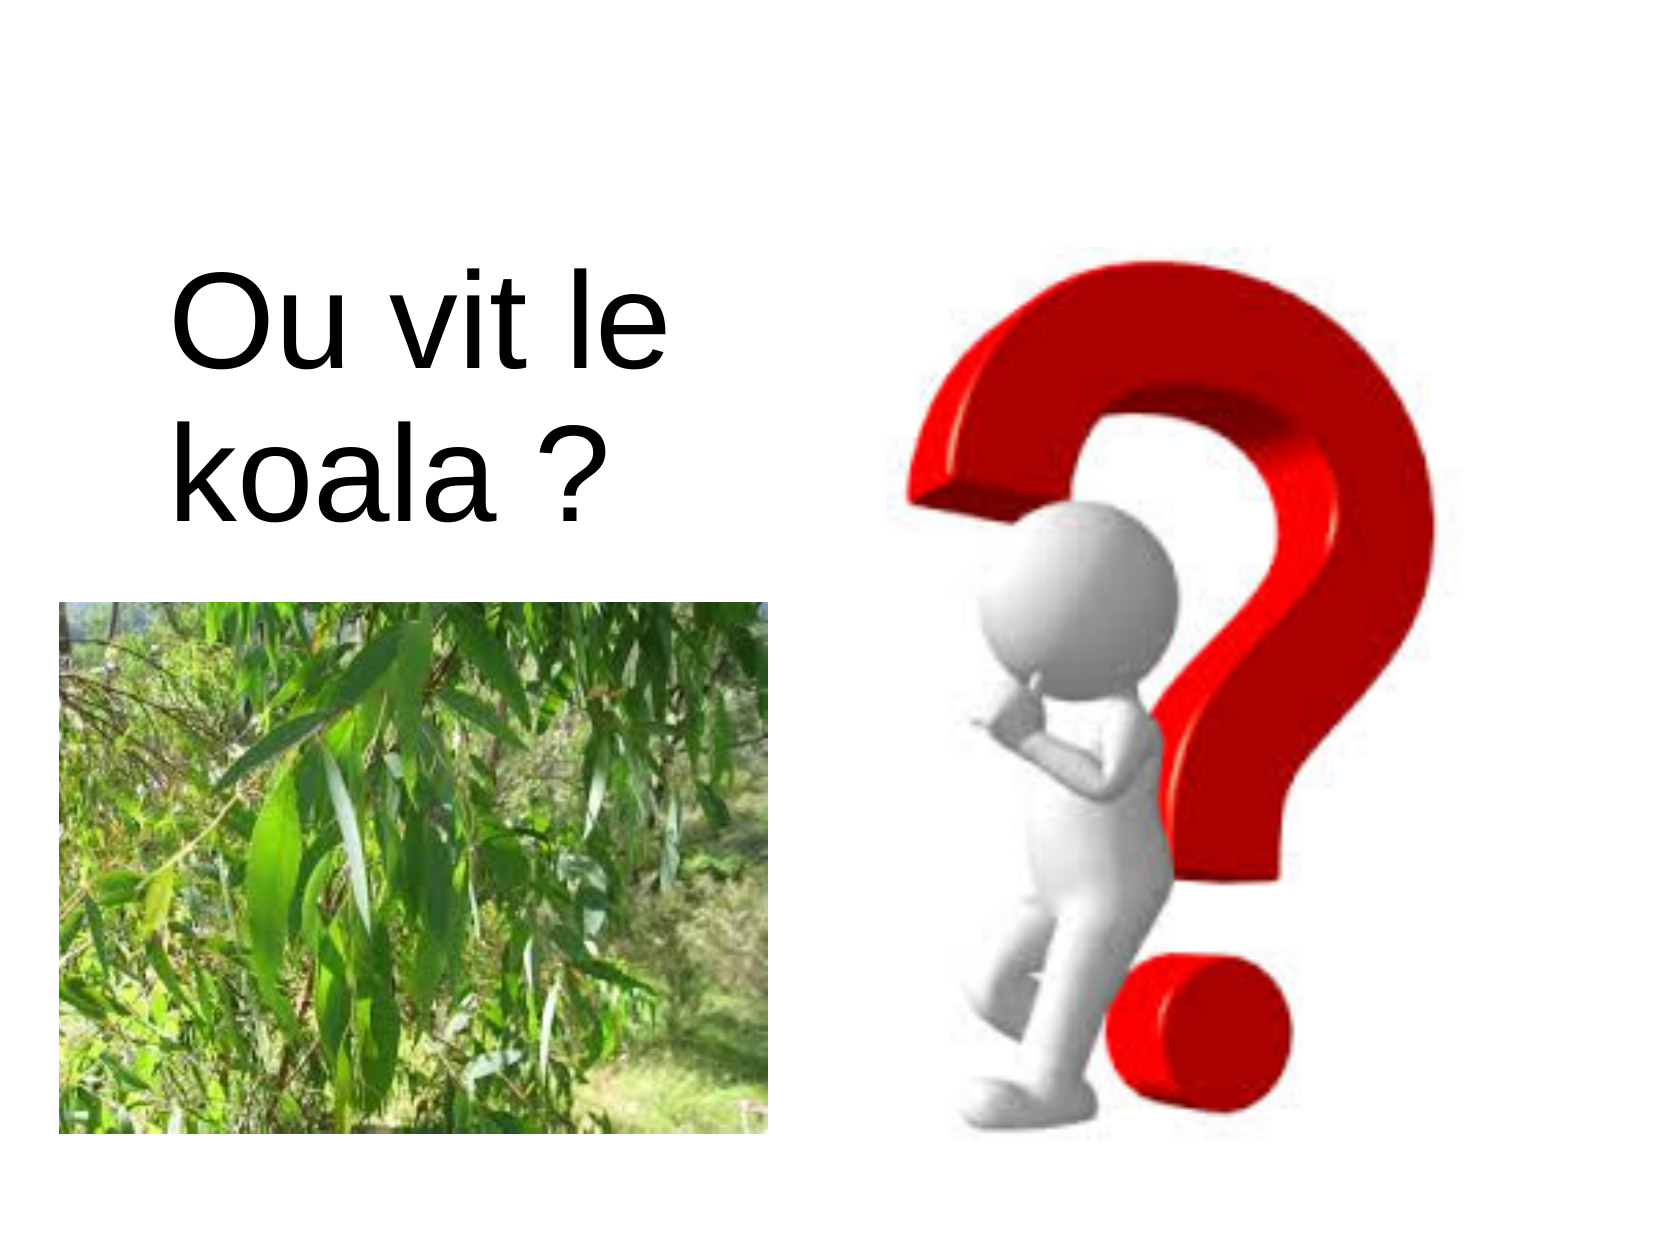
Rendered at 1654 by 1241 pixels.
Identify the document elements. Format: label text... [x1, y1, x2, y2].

picture [59, 247, 1595, 1146]
text_box Ou vit le koala ? [153, 236, 709, 559]
